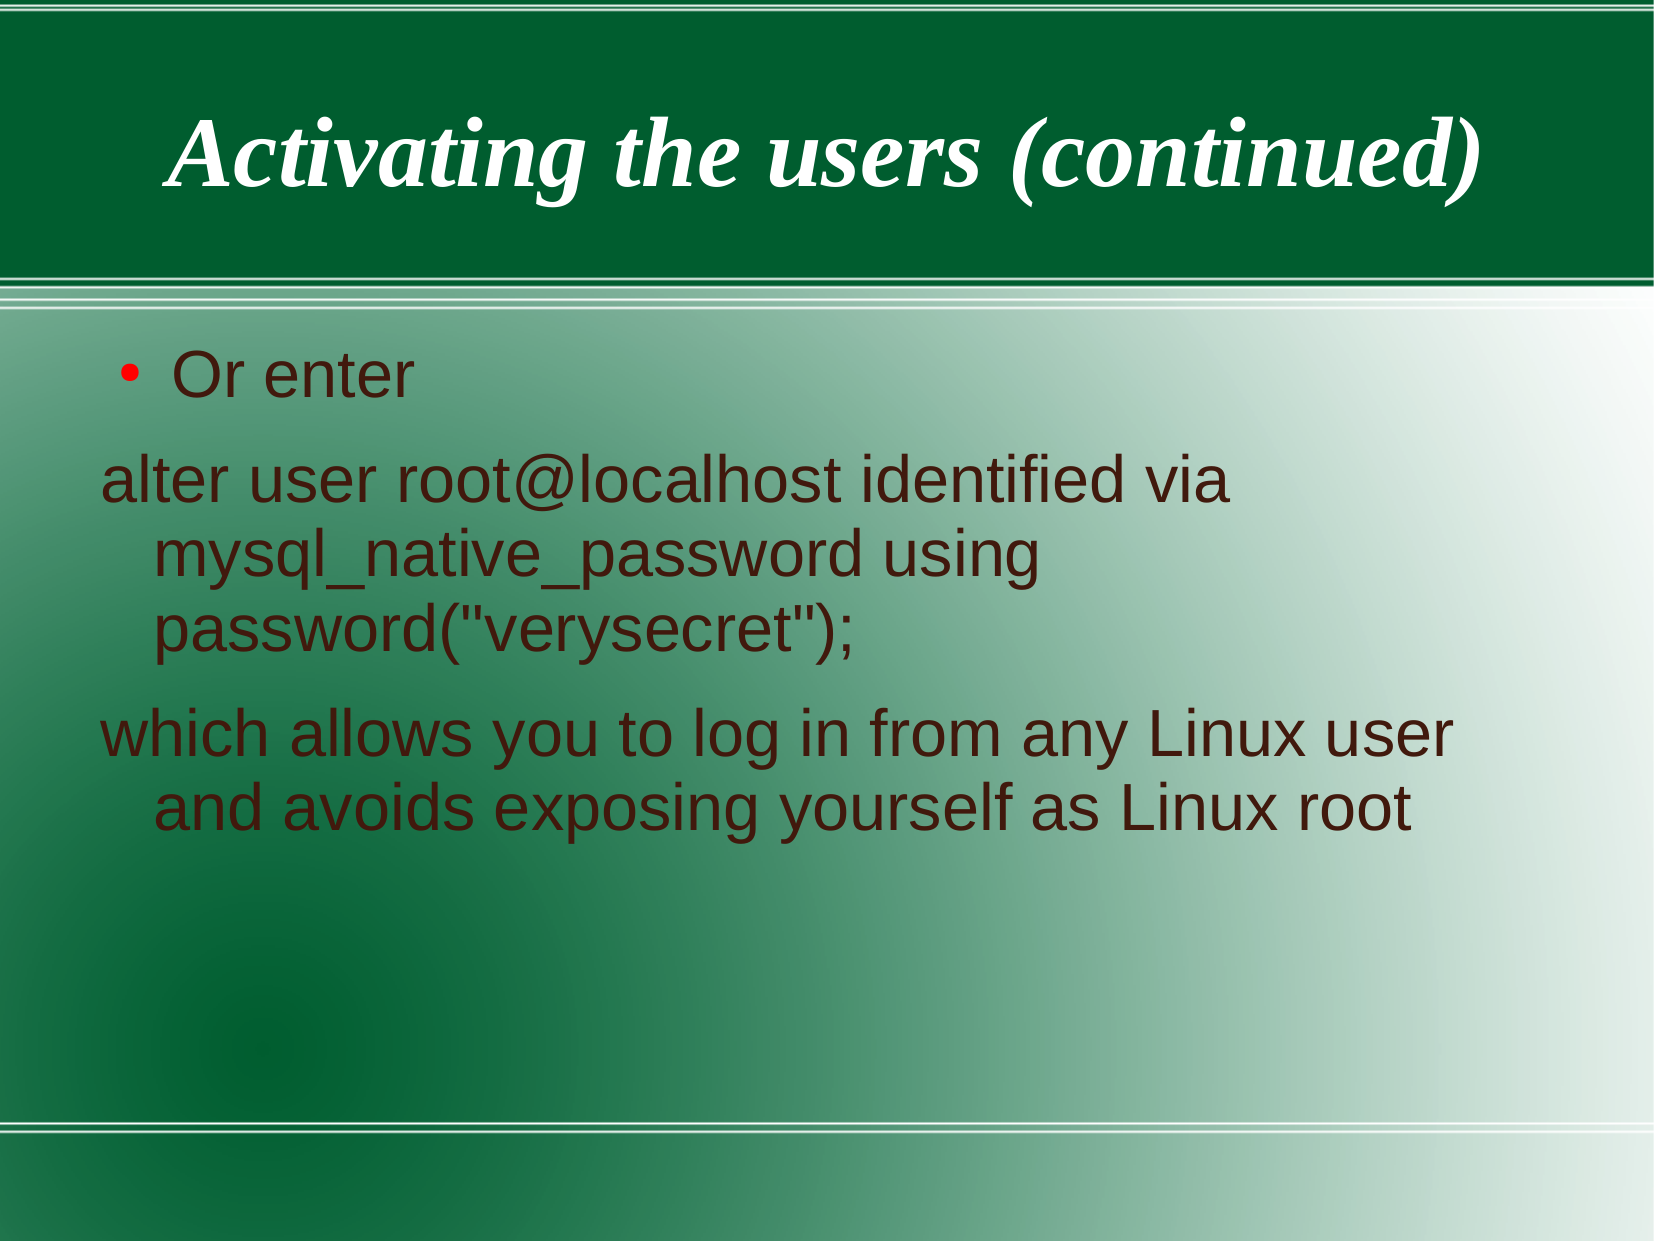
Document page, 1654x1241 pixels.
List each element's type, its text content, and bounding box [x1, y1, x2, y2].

list Or enter alter user root@localhost identified via mysql_native_password using password("verysecret"); which allows you to log in from any Linux user and avoids exposing yourself as Linux root [82, 337, 1571, 1218]
title Activating the users (continued) [82, 49, 1571, 257]
picture [0, 0, 1654, 1241]
